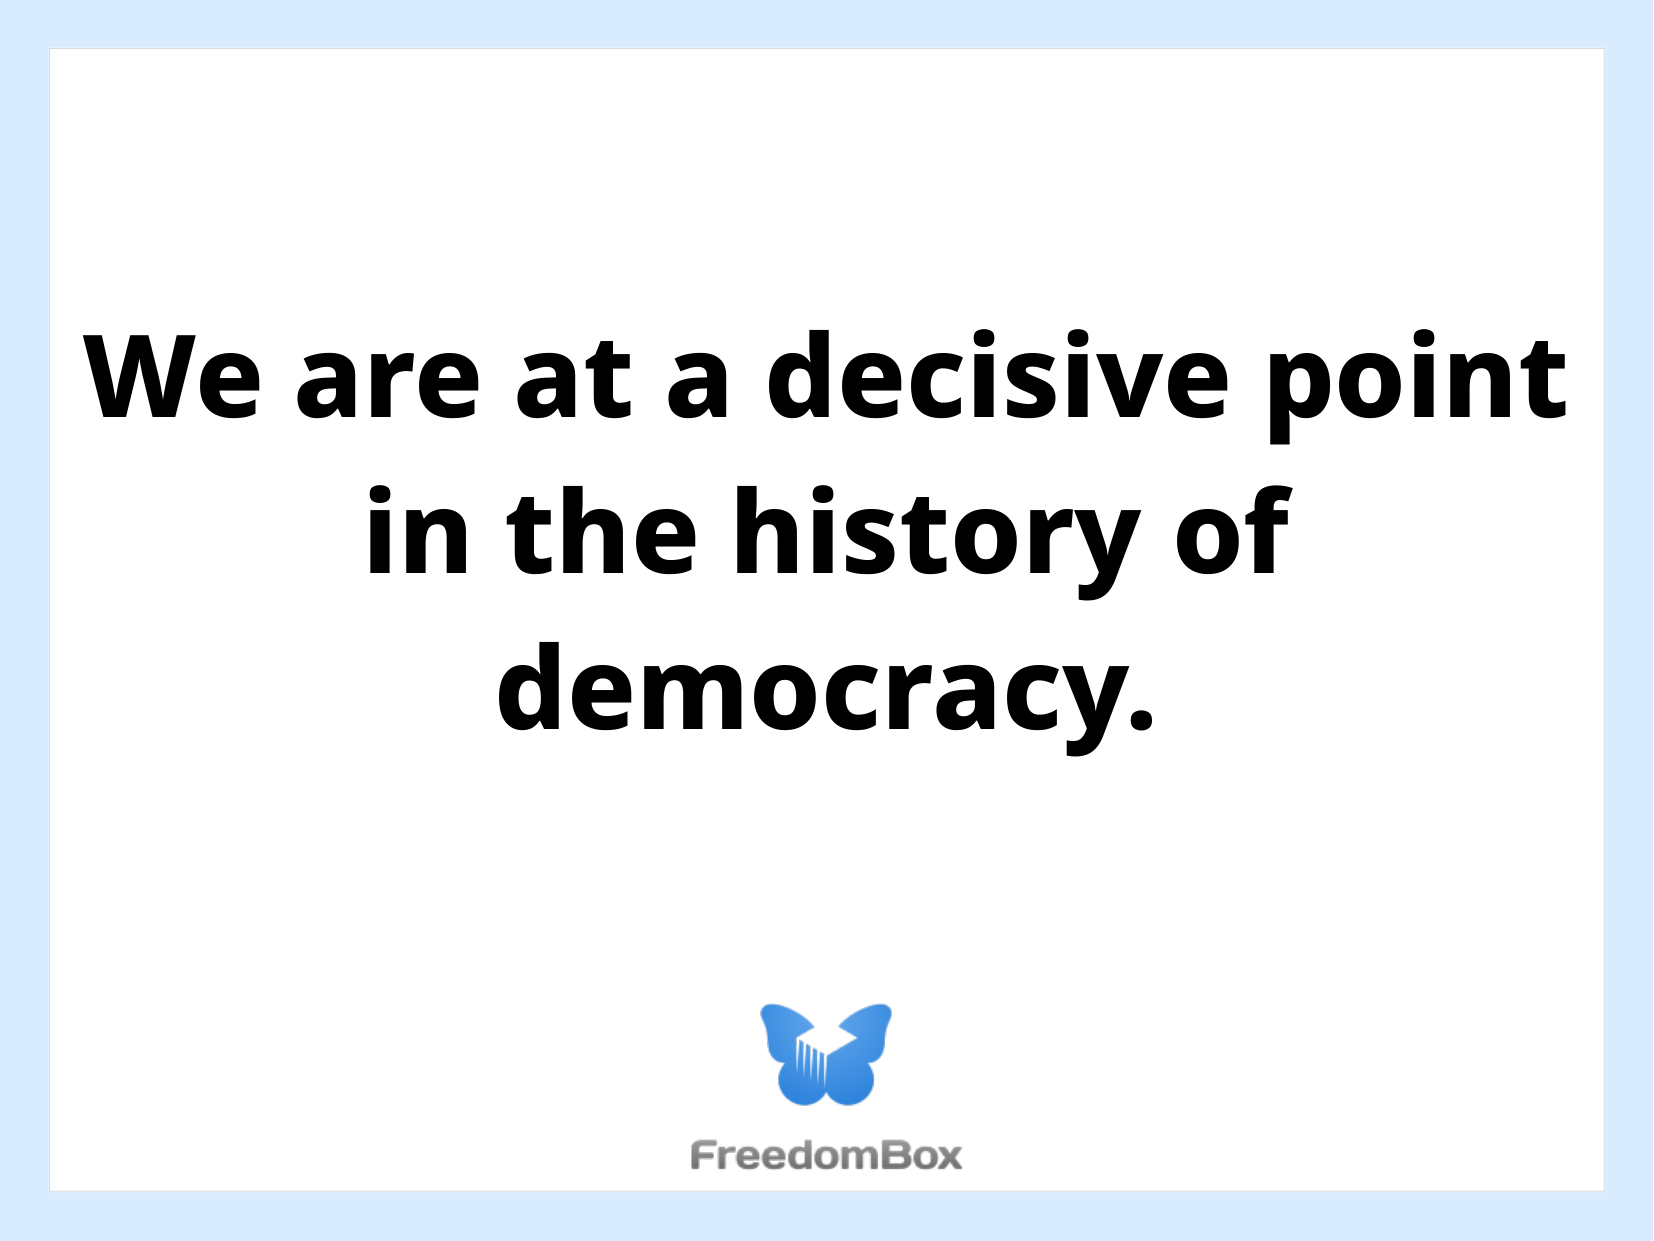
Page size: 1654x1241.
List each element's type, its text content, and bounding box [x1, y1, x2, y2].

subtitle We are at a decisive point in the history of democracy. [82, 49, 1571, 1010]
picture [0, 0, 1654, 1241]
